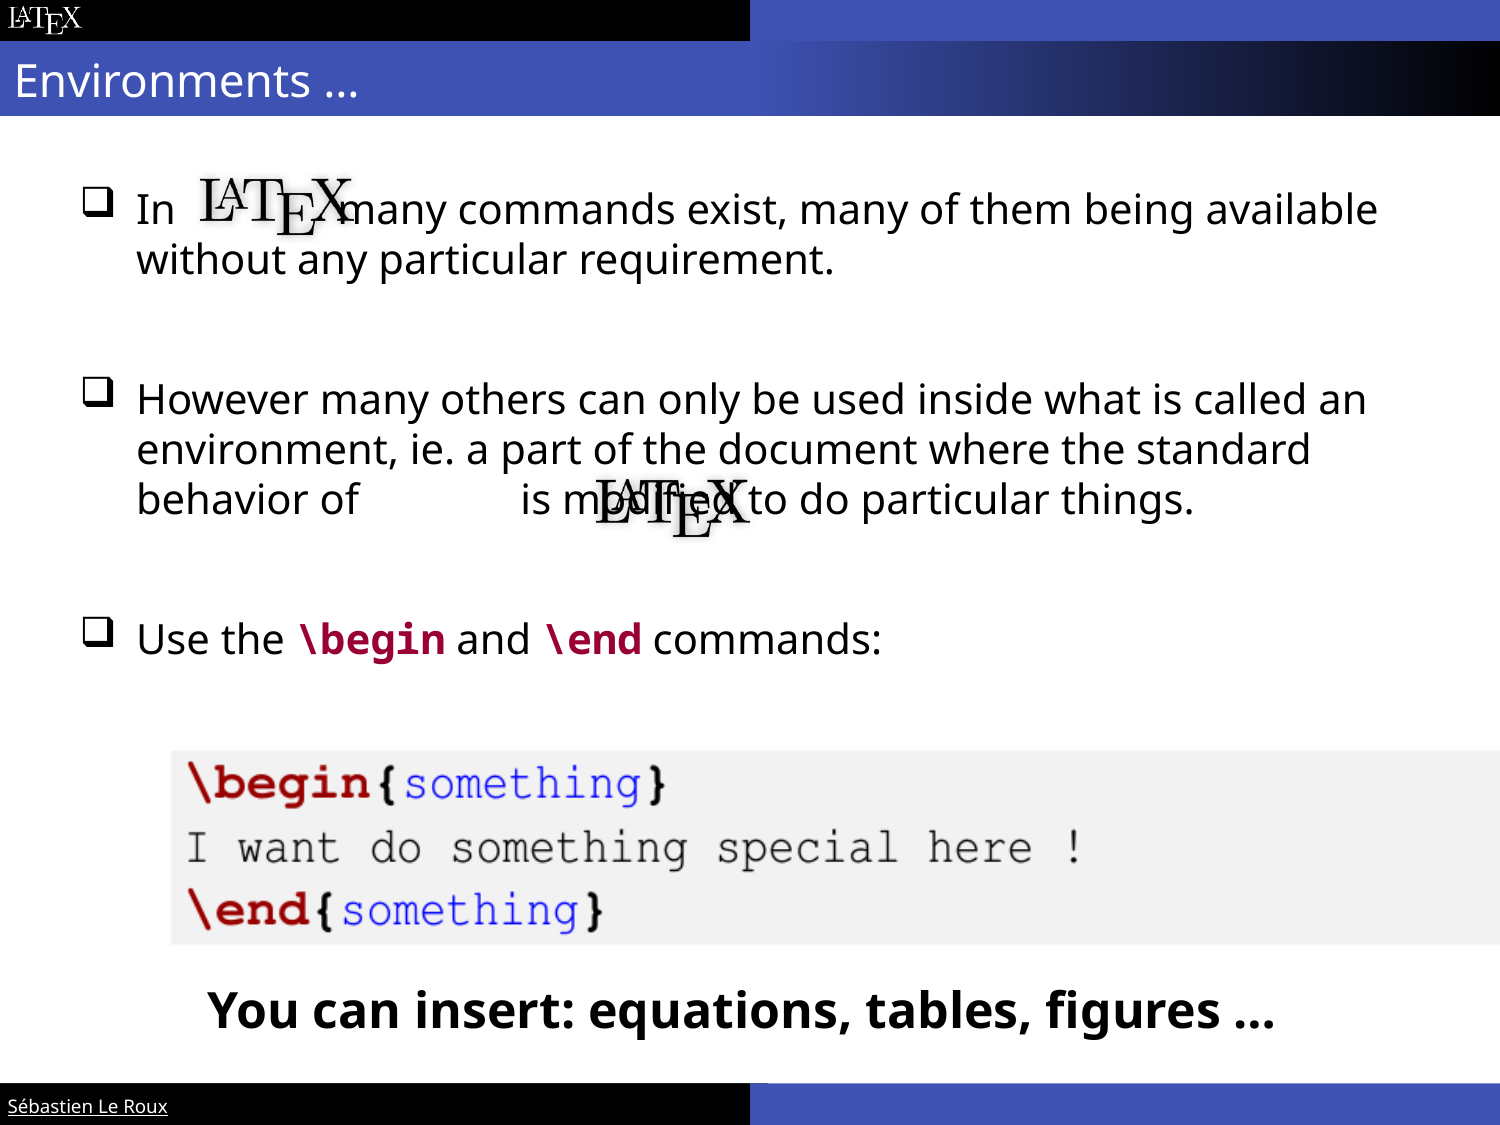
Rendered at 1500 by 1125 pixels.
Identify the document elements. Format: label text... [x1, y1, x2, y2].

text_box You can insert: equations, tables, figures … [192, 971, 1305, 1046]
picture [590, 473, 755, 543]
text_box In many commands exist, many of them being available without any particular requirement. However many others can only be used inside what is called an environment, ie. a part of the document where the standard behavior of is modified to do particular things. Use the \begin and \end commands: [64, 175, 1447, 671]
picture [194, 172, 359, 241]
picture [5, 3, 84, 37]
picture [145, 726, 1500, 970]
title Environments … [0, 41, 1500, 116]
